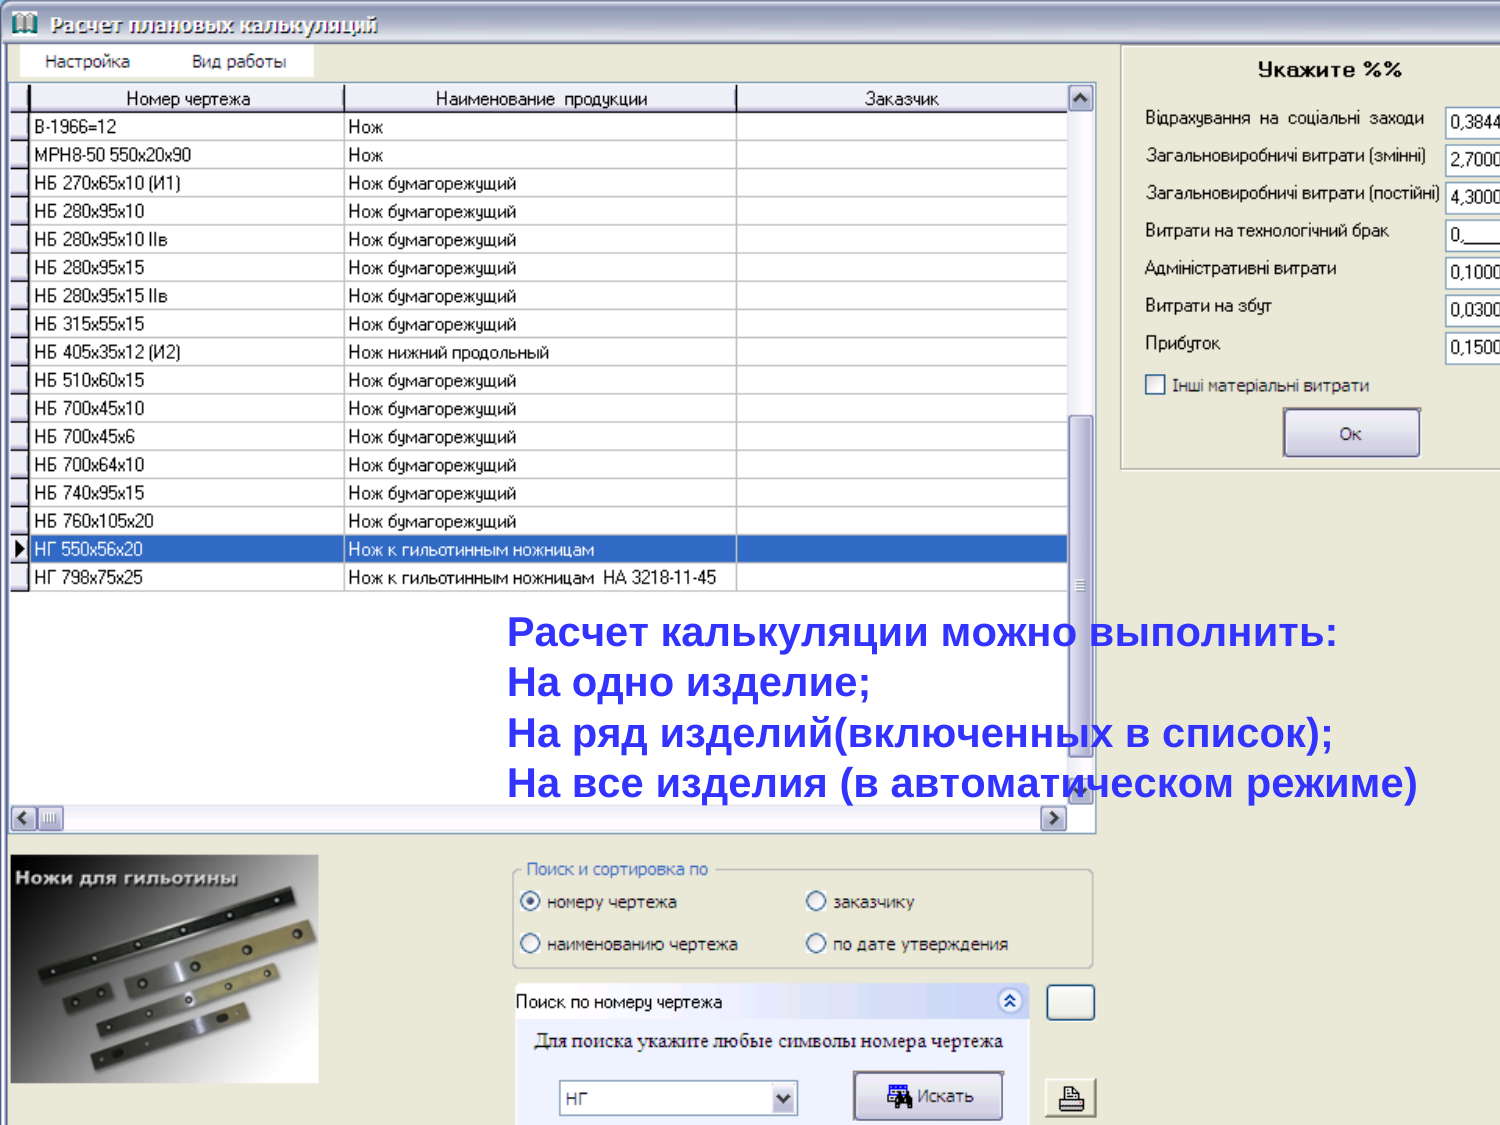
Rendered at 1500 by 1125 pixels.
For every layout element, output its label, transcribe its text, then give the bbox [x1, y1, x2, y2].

text_box Расчет калькуляции можно выполнить: На одно изделие; На ряд изделий(включенных в список); На все изделия (в автоматическом режиме) [492, 597, 1500, 814]
picture [0, 0, 1500, 1125]
